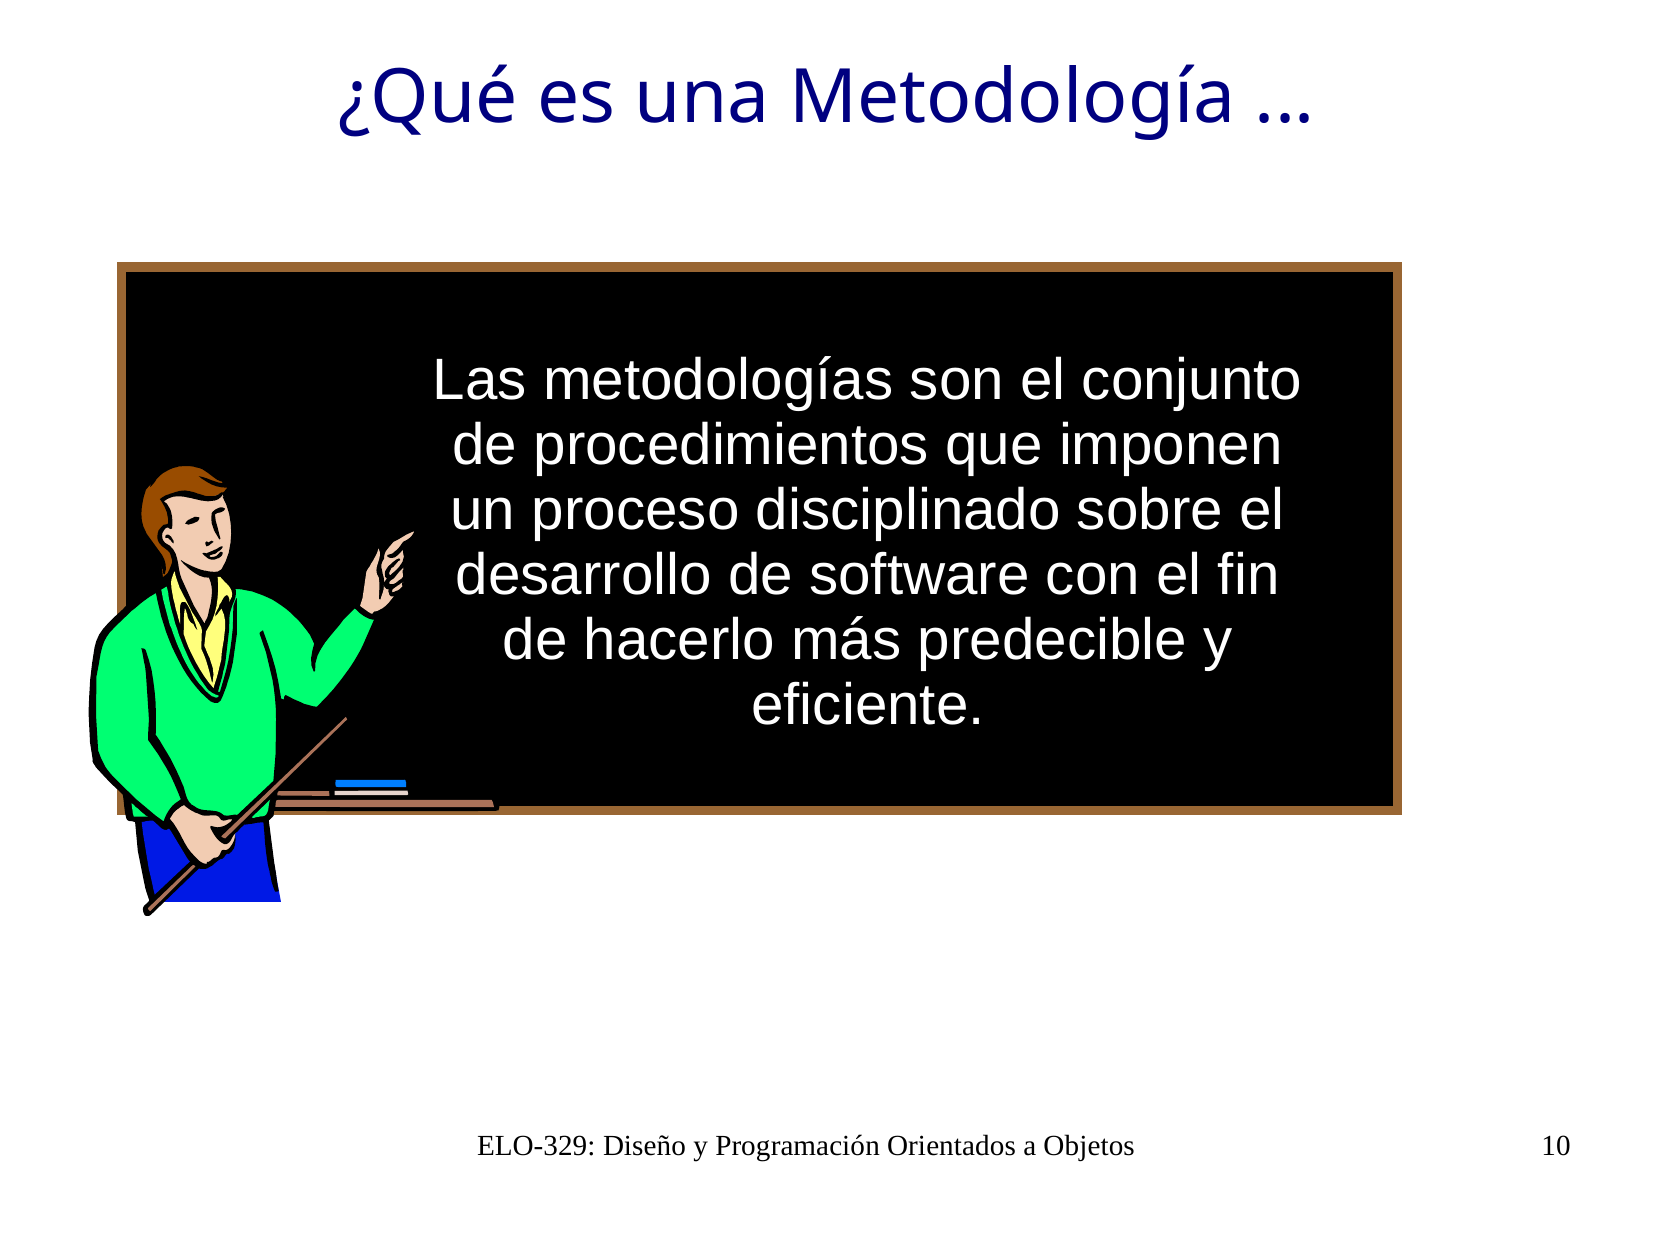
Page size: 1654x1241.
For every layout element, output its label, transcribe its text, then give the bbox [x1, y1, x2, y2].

text_box Las metodologías son el conjunto de procedimientos que imponen un proceso disciplinado sobre el desarrollo de software con el fin de hacerlo más predecible y eficiente. [407, 338, 1329, 745]
title ¿Qué es una Metodología ... [82, 43, 1571, 145]
text_box [88, 267, 1398, 917]
